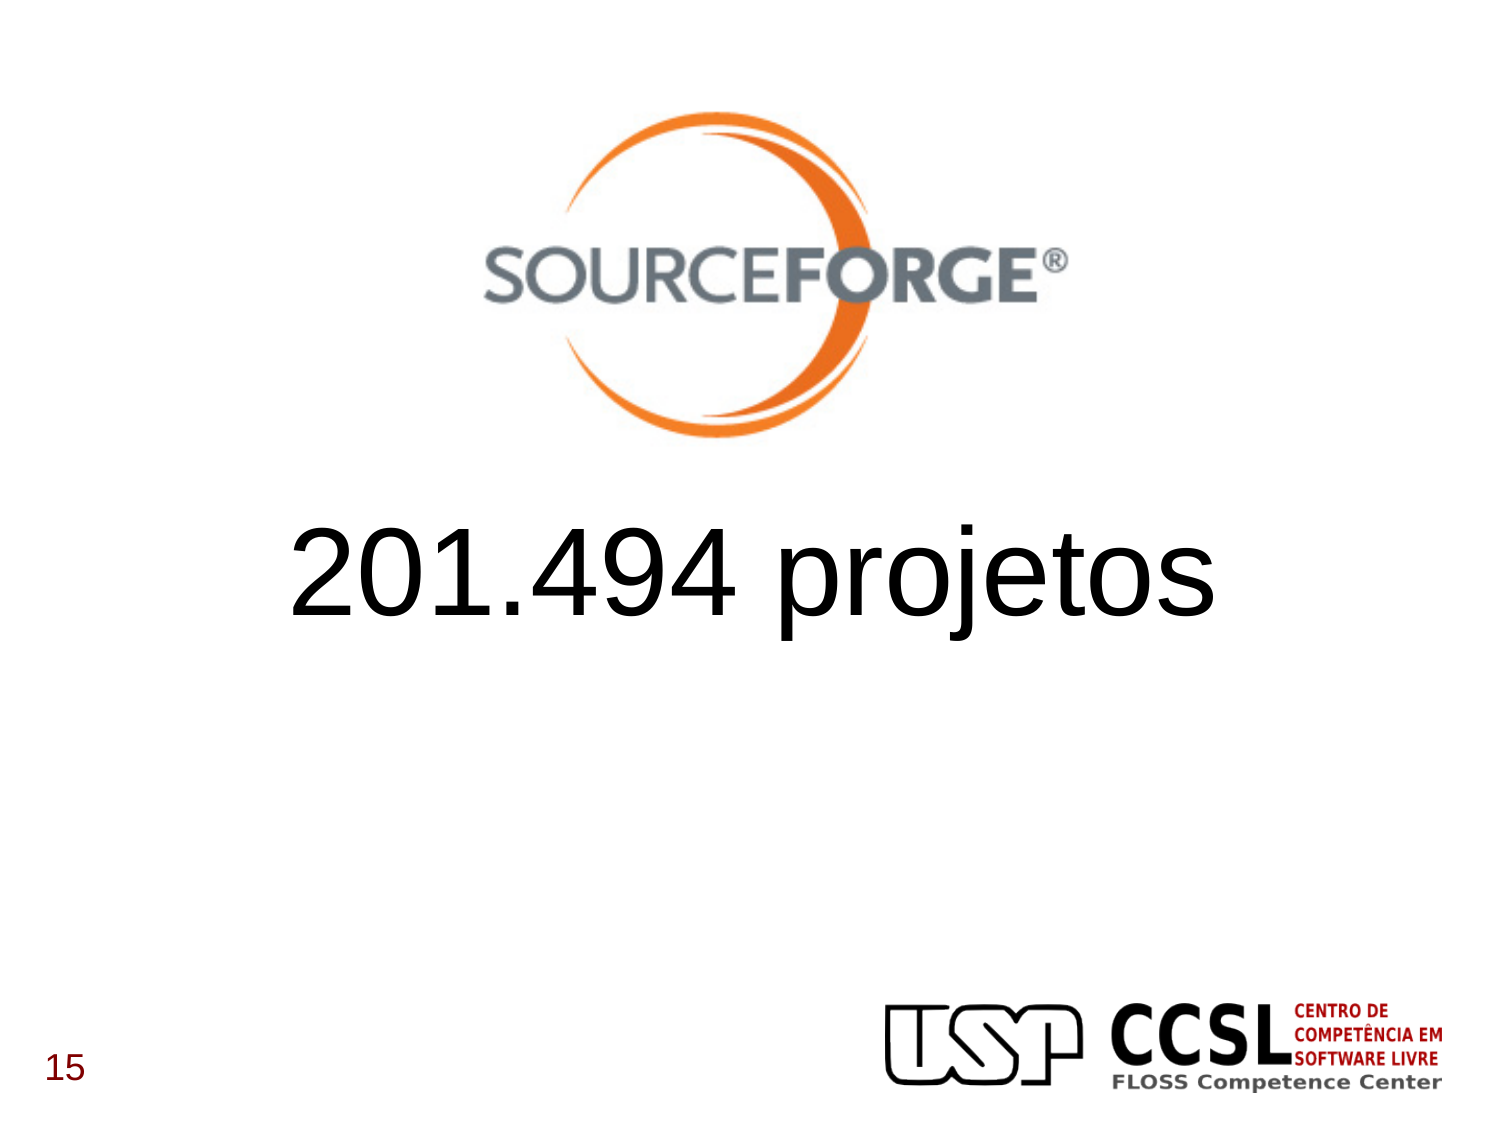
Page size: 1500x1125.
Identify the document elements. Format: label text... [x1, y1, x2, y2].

text_box 201.494 projetos [118, 495, 1388, 650]
picture [401, 29, 1152, 495]
picture [885, 1003, 1442, 1093]
